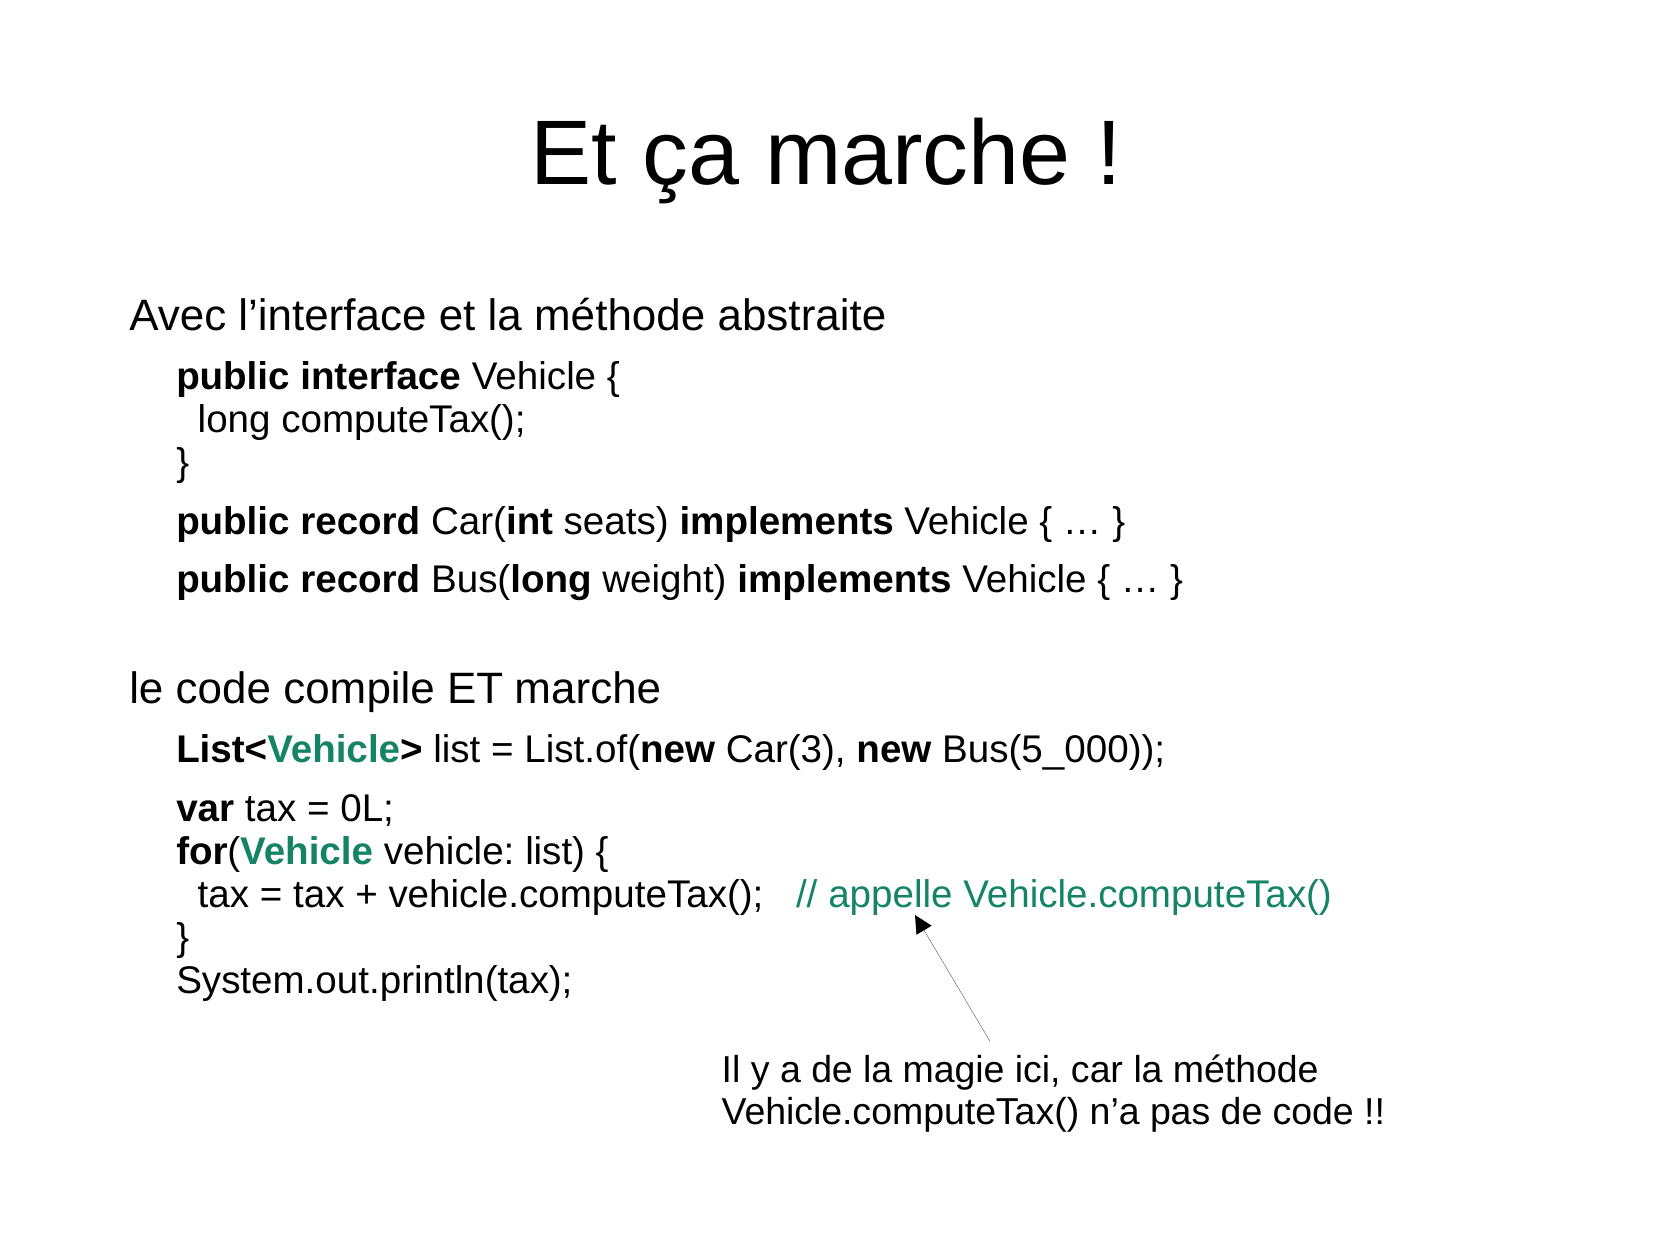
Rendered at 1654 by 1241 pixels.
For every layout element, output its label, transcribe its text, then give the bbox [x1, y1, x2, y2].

text_box Il y a de la magie ici, car la méthode Vehicle.computeTax() n’a pas de code !! [706, 1041, 1401, 1141]
title Et ça marche ! [82, 49, 1571, 257]
list Avec l’interface et la méthode abstraite public interface Vehicle { long computeTax(); } public record Car(int seats) implements Vehicle { … } public record Bus(long weight) implements Vehicle { … } le code compile ET marche List<Vehicle> list = List.of(new Car(3), new Bus(5_000)); var tax = 0L; for(Vehicle vehicle: list) { tax = tax + vehicle.computeTax(); // appelle Vehicle.computeTax() } System.out.println(tax); [82, 290, 1571, 1010]
